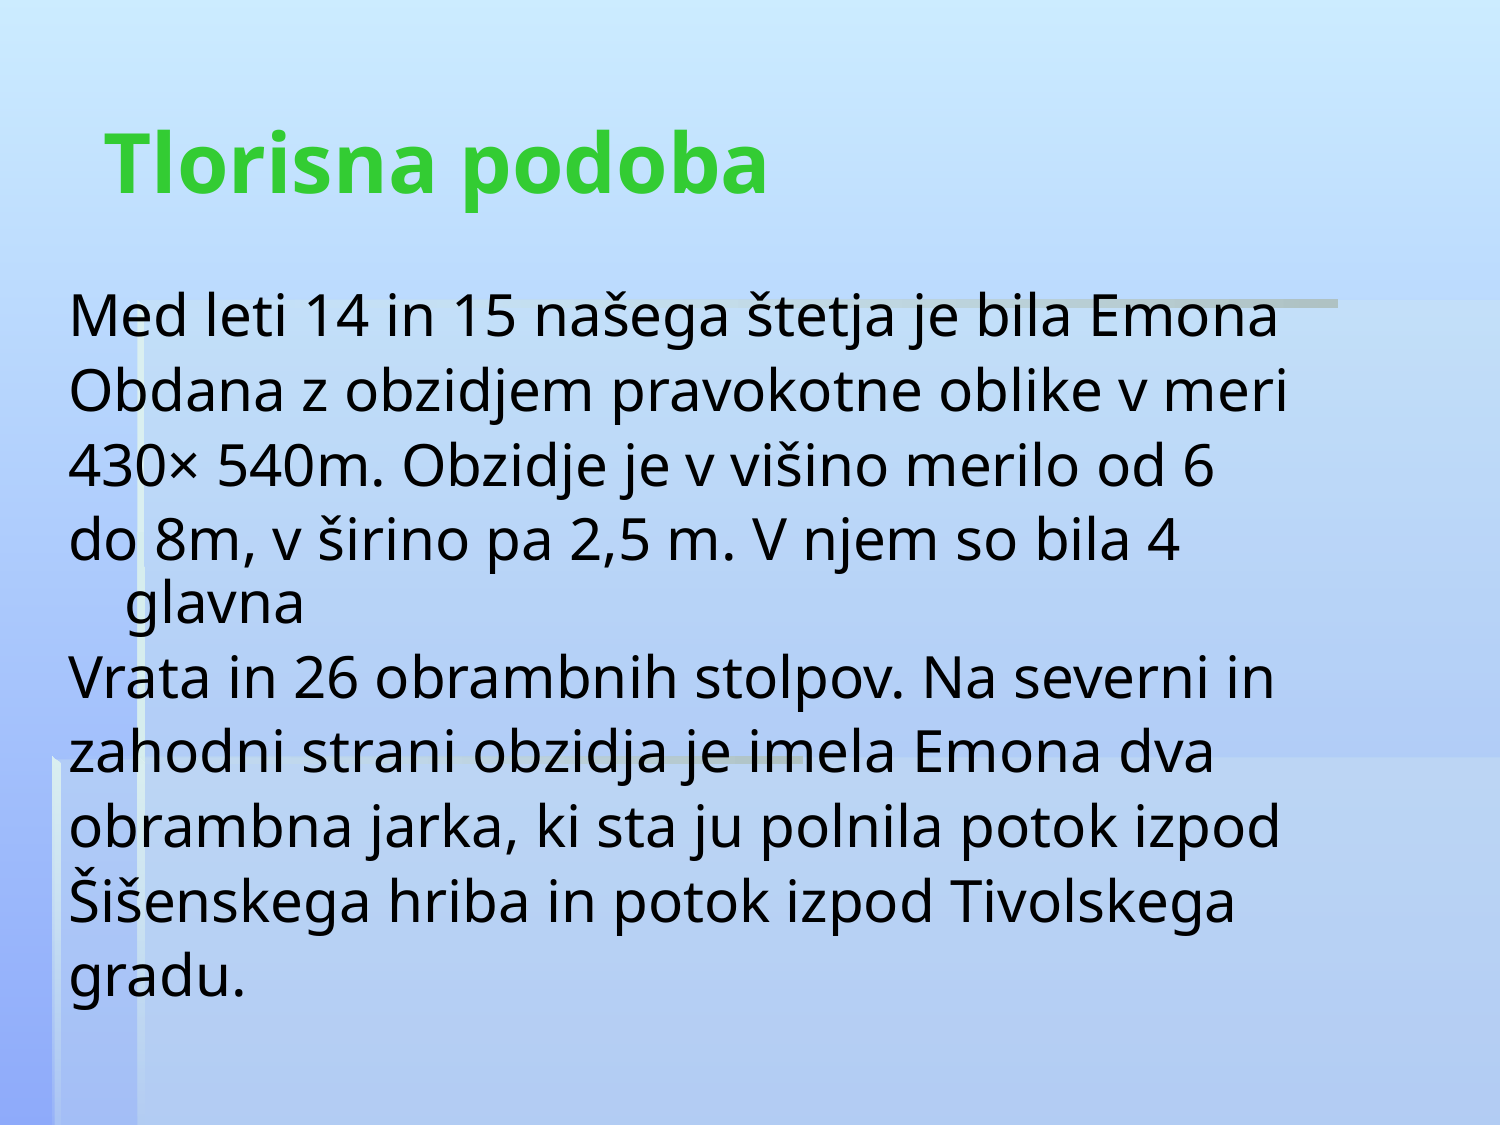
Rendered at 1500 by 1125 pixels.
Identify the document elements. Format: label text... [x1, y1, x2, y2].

title Tlorisna podoba [88, 42, 1464, 278]
list Med leti 14 in 15 našega štetja je bila Emona Obdana z obzidjem pravokotne oblike v meri 430× 540m. Obzidje je v višino merilo od 6 do 8m, v širino pa 2,5 m. V njem so bila 4 glavna Vrata in 26 obrambnih stolpov. Na severni in zahodni strani obzidja je imela Emona dva obrambna jarka, ki sta ju polnila potok izpod Šišenskega hriba in potok izpod Tivolskega gradu. [53, 278, 1365, 1000]
